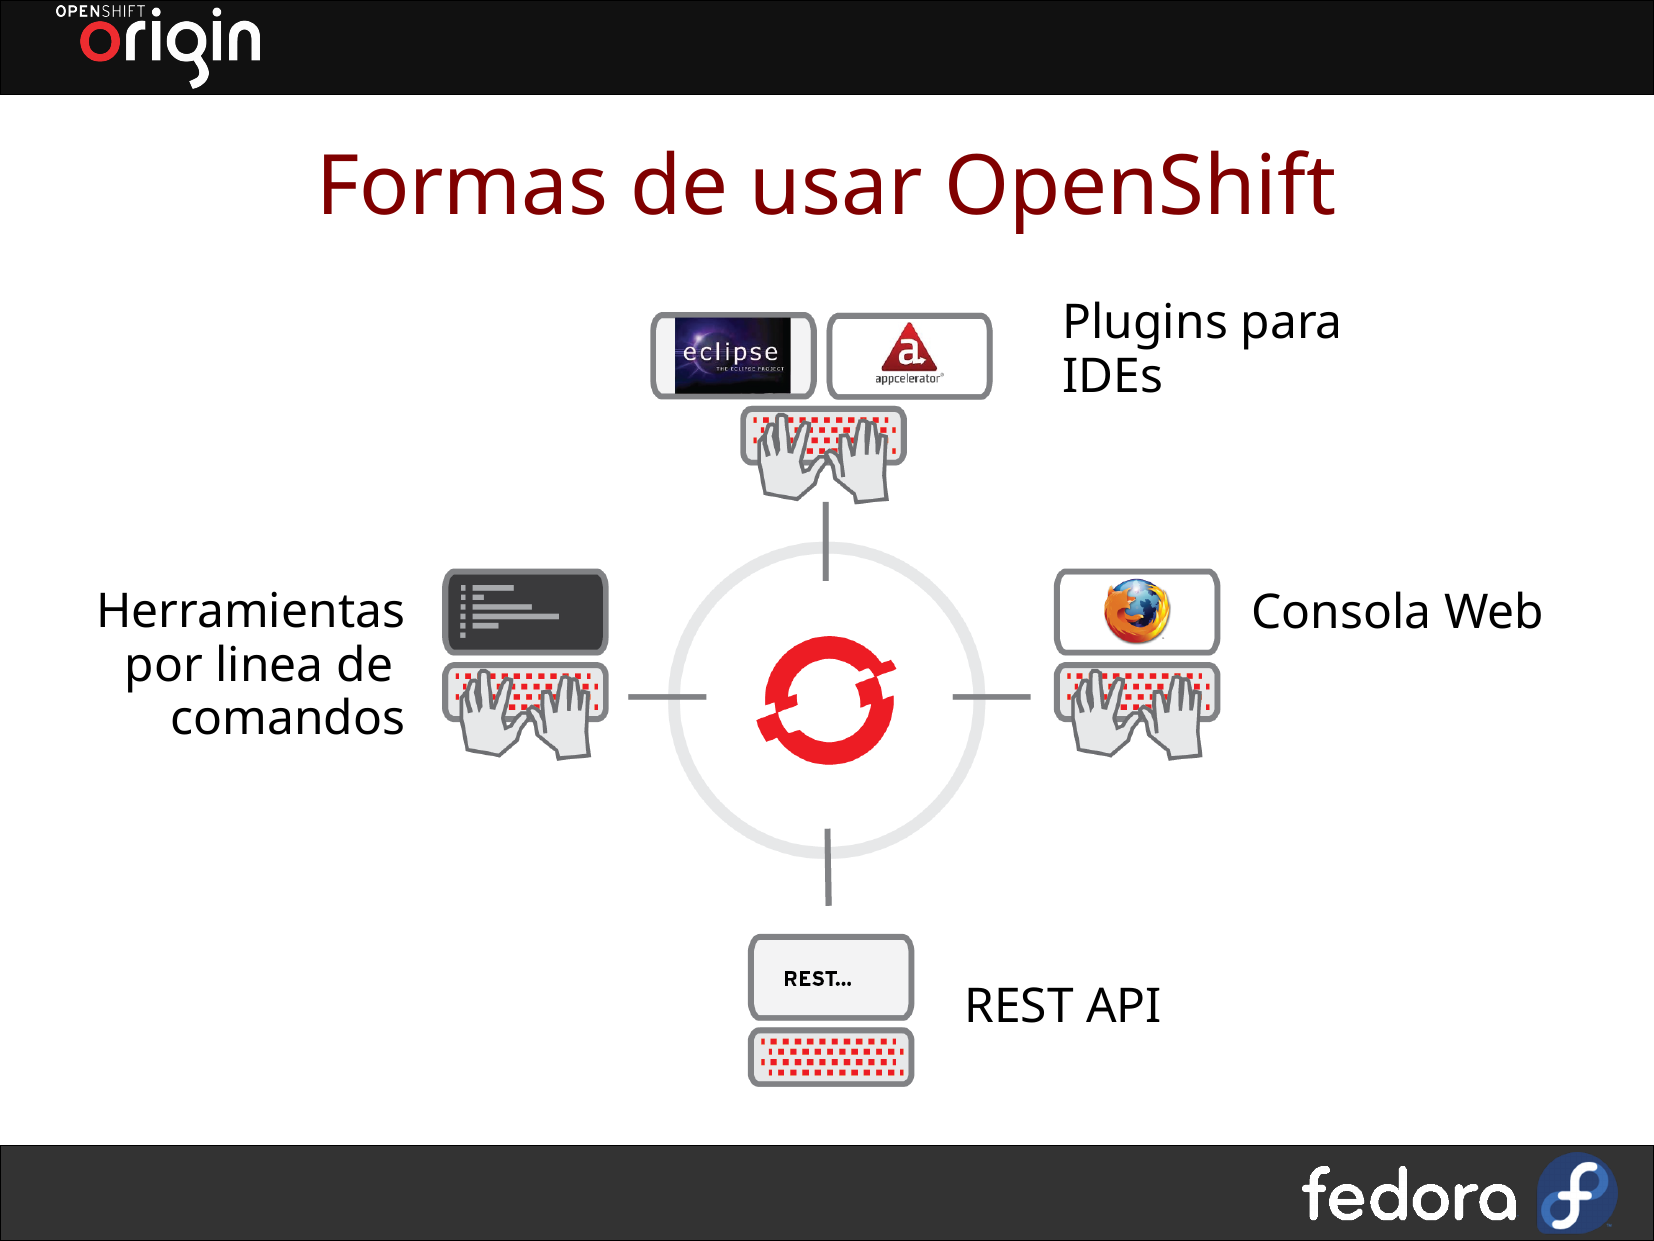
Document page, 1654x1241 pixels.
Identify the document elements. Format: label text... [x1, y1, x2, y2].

text_box REST API [949, 972, 1178, 1042]
text_box Plugins para IDEs [1047, 288, 1359, 411]
text_box Herramientas por linea de comandos [81, 577, 421, 753]
picture [56, 5, 260, 89]
picture [1299, 1151, 1619, 1235]
picture [442, 312, 1223, 1087]
text_box Consola Web [1236, 578, 1561, 647]
title Formas de usar OpenShift [82, 78, 1571, 287]
